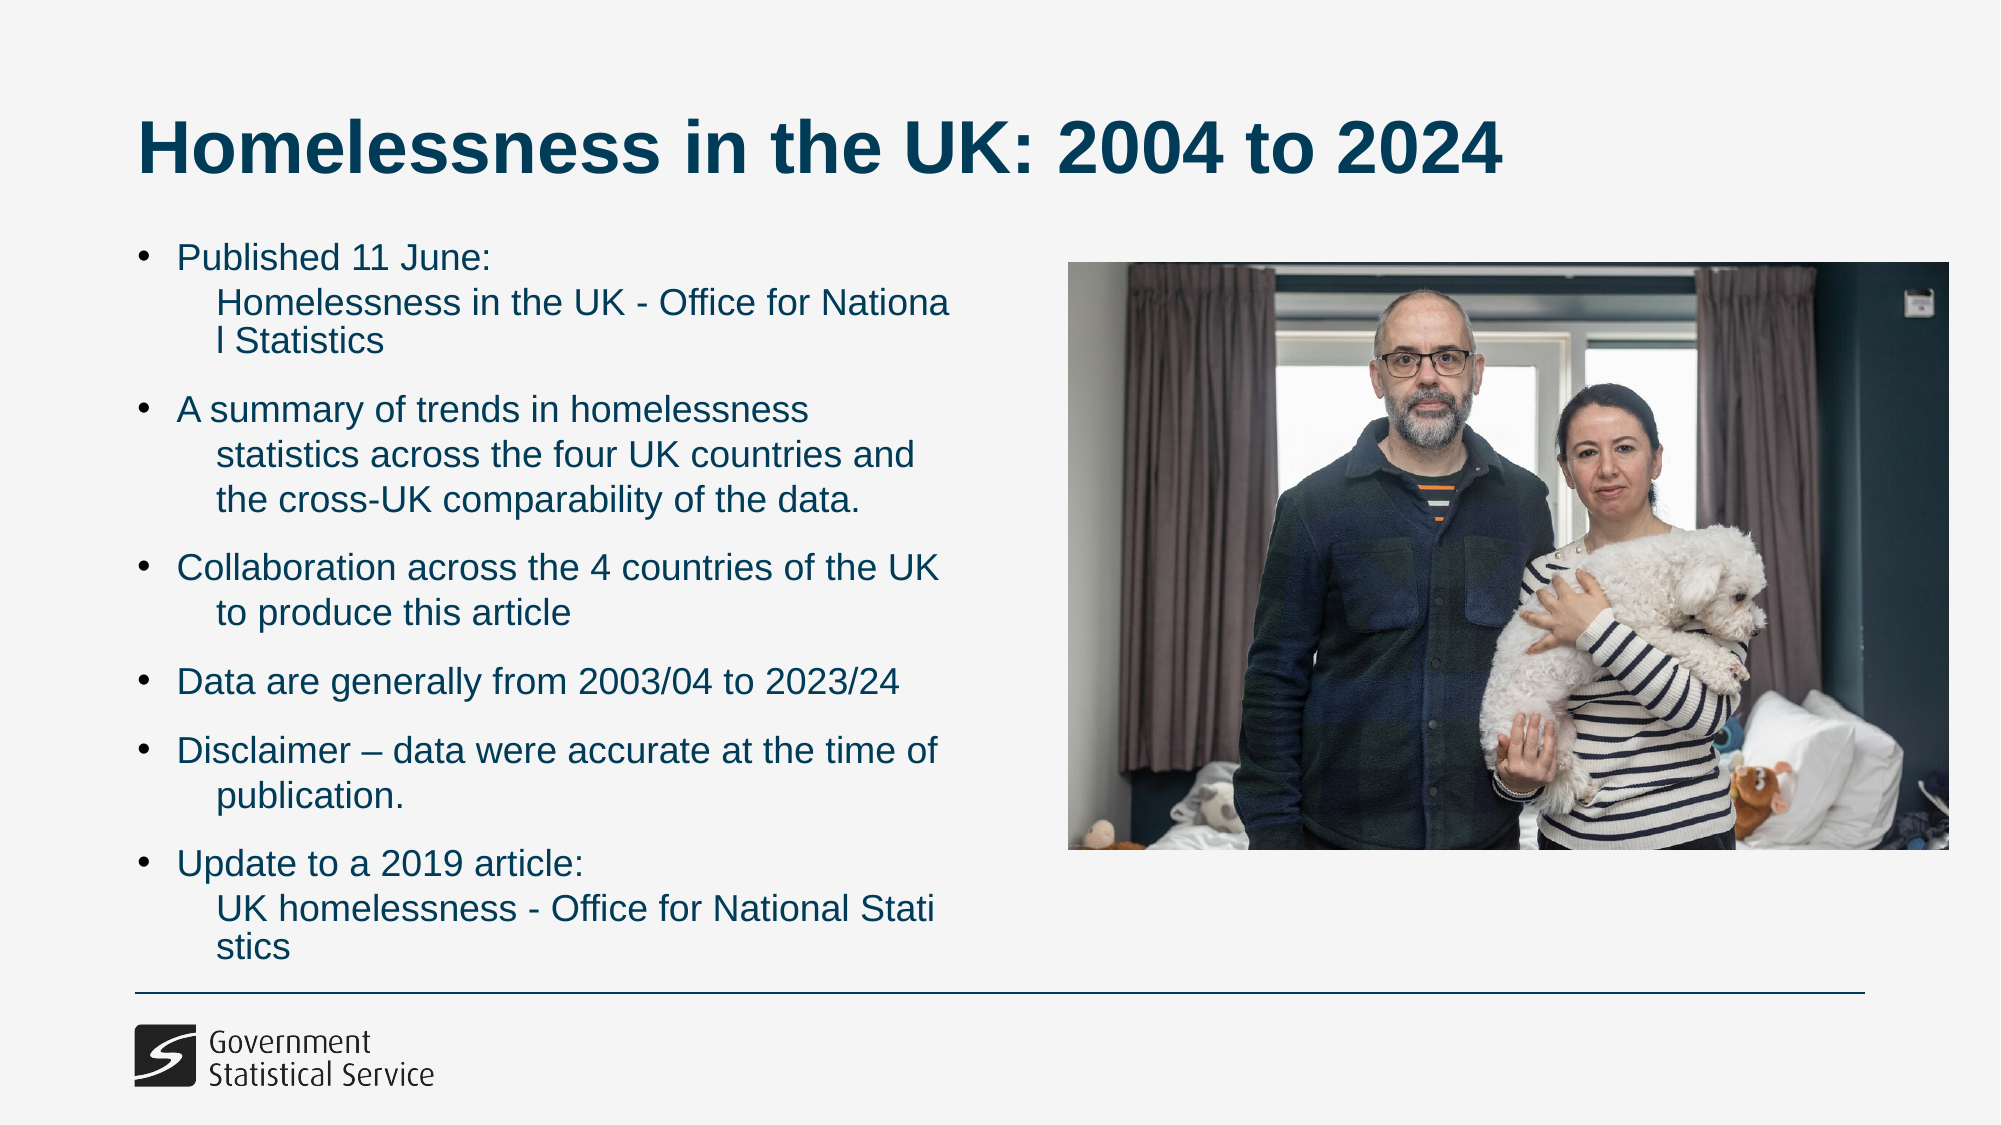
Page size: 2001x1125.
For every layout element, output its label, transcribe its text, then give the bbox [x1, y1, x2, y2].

title Homelessness in the UK: 2004 to 2024 [137, 105, 1863, 192]
picture [1068, 262, 1949, 850]
list Published 11 June: Homelessness in the UK - Office for National Statistics A summary of trends in homelessness statistics across the four UK countries and the cross-UK comparability of the data. Collaboration across the 4 countries of the UK to produce this article Data are generally from 2003/04 to 2023/24 Disclaimer – data were accurate at the time of publication. Update to a 2019 article: UK homelessness - Office for National Statistics [137, 233, 952, 901]
